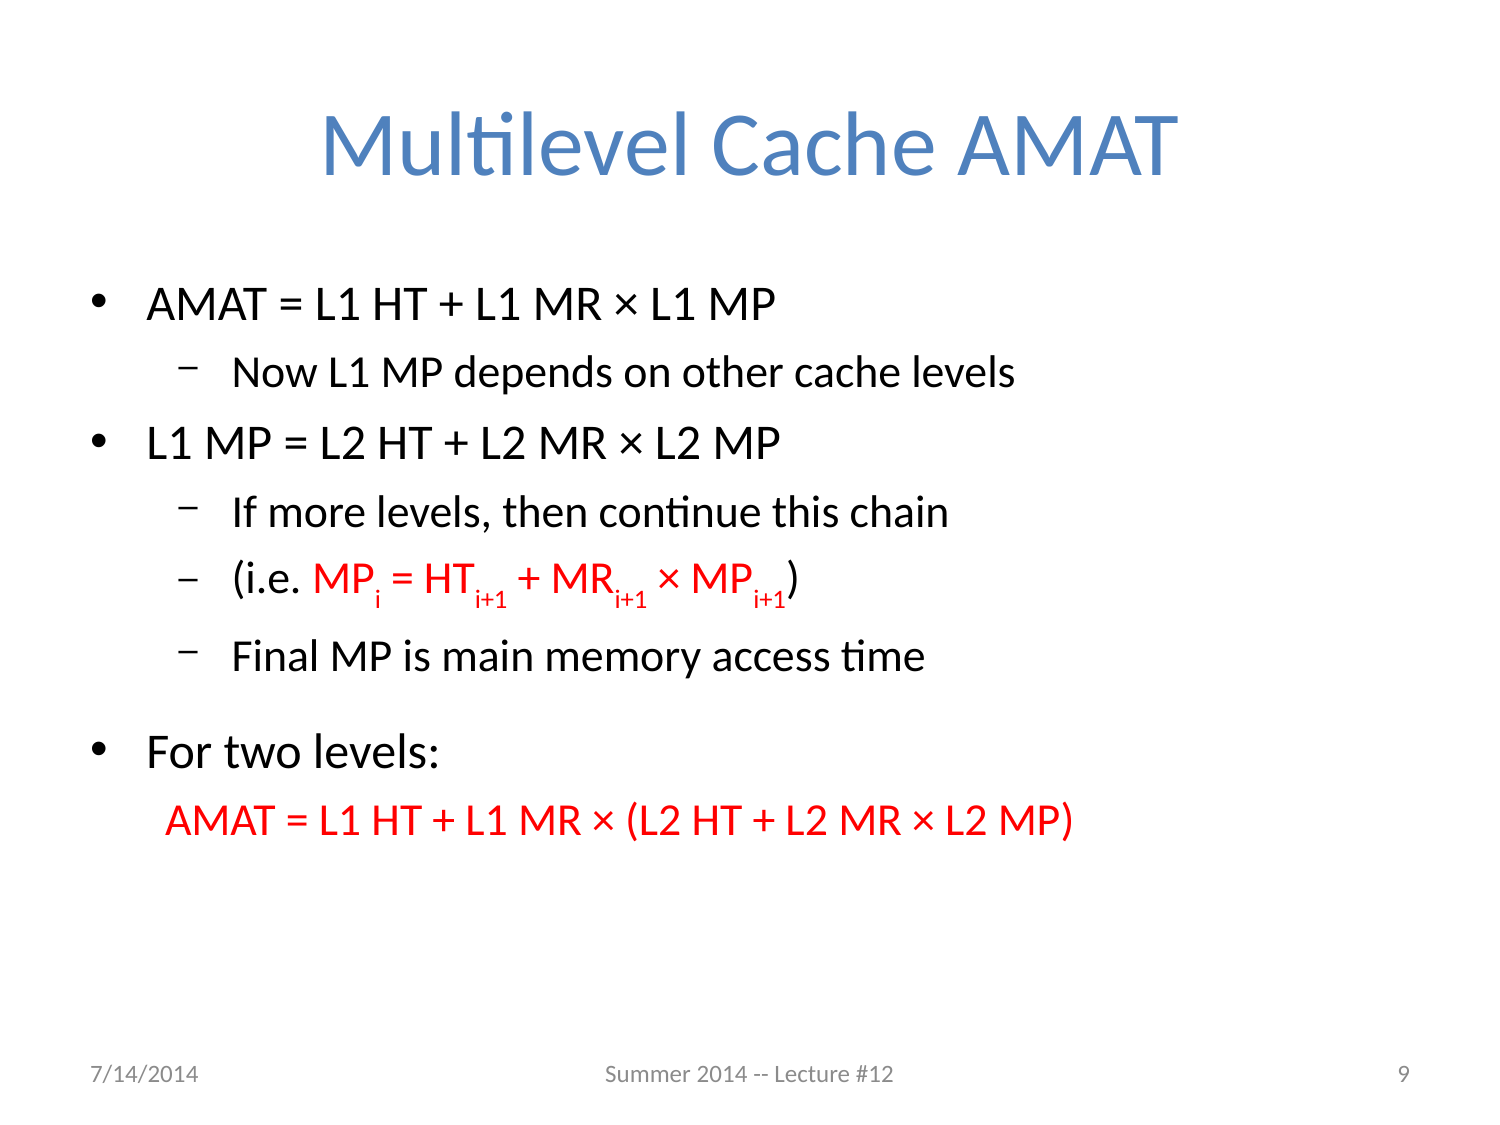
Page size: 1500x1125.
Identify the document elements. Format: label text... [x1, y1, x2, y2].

slide_number 7/14/2014 [75, 1042, 425, 1103]
slide_number <number> [1074, 1042, 1425, 1103]
title Multilevel Cache AMAT [75, 45, 1425, 233]
list AMAT = L1 HT + L1 MR × L1 MP Now L1 MP depends on other cache levels L1 MP = L2 HT + L2 MR × L2 MP If more levels, then continue this chain (i.e. MPi = HTi+1 + MRi+1 × MPi+1) Final MP is main memory access time For two levels: AMAT = L1 HT + L1 MR × (L2 HT + L2 MR × L2 MP) [75, 262, 1425, 1087]
footer Summer 2014 -- Lecture #12 [512, 1042, 988, 1103]
